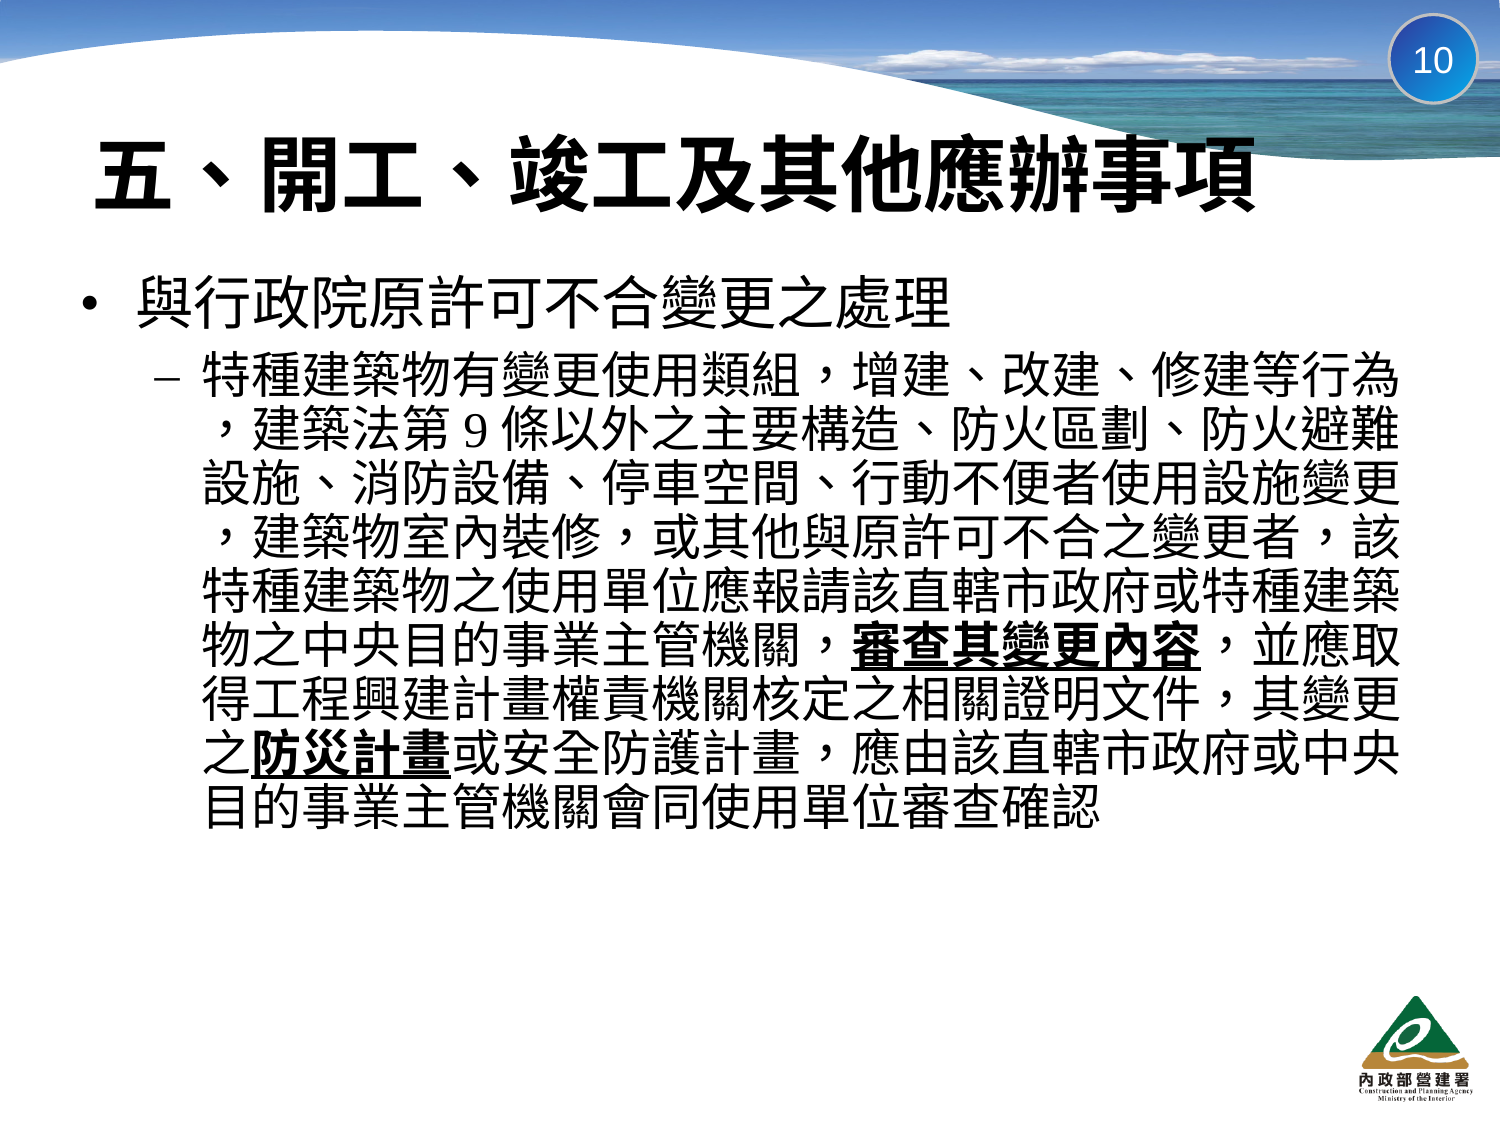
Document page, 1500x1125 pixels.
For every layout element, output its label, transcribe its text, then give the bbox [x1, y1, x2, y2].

picture [1359, 996, 1473, 1102]
text_box 五、開工、竣工及其他應辦事項 [76, 78, 1427, 266]
list 與行政院原許可不合變更之處理 特種建築物有變更使用類組，增建、改建、修建等行為，建築法第9條以外之主要構造、防火區劃、防火避難設施、消防設備、停車空間、行動不便者使用設施變更，建築物室內裝修，或其他與原許可不合之變更者，該特種建築物之使用單位應報請該直轄市政府或特種建築物之中央目的事業主管機關，審查其變更內容，並應取得工程興建計畫權責機關核定之相關證明文件，其變更之防災計畫或安全防護計畫，應由該直轄市政府或中央目的事業主管機關會同使用單位審查確認 [64, 267, 1436, 882]
